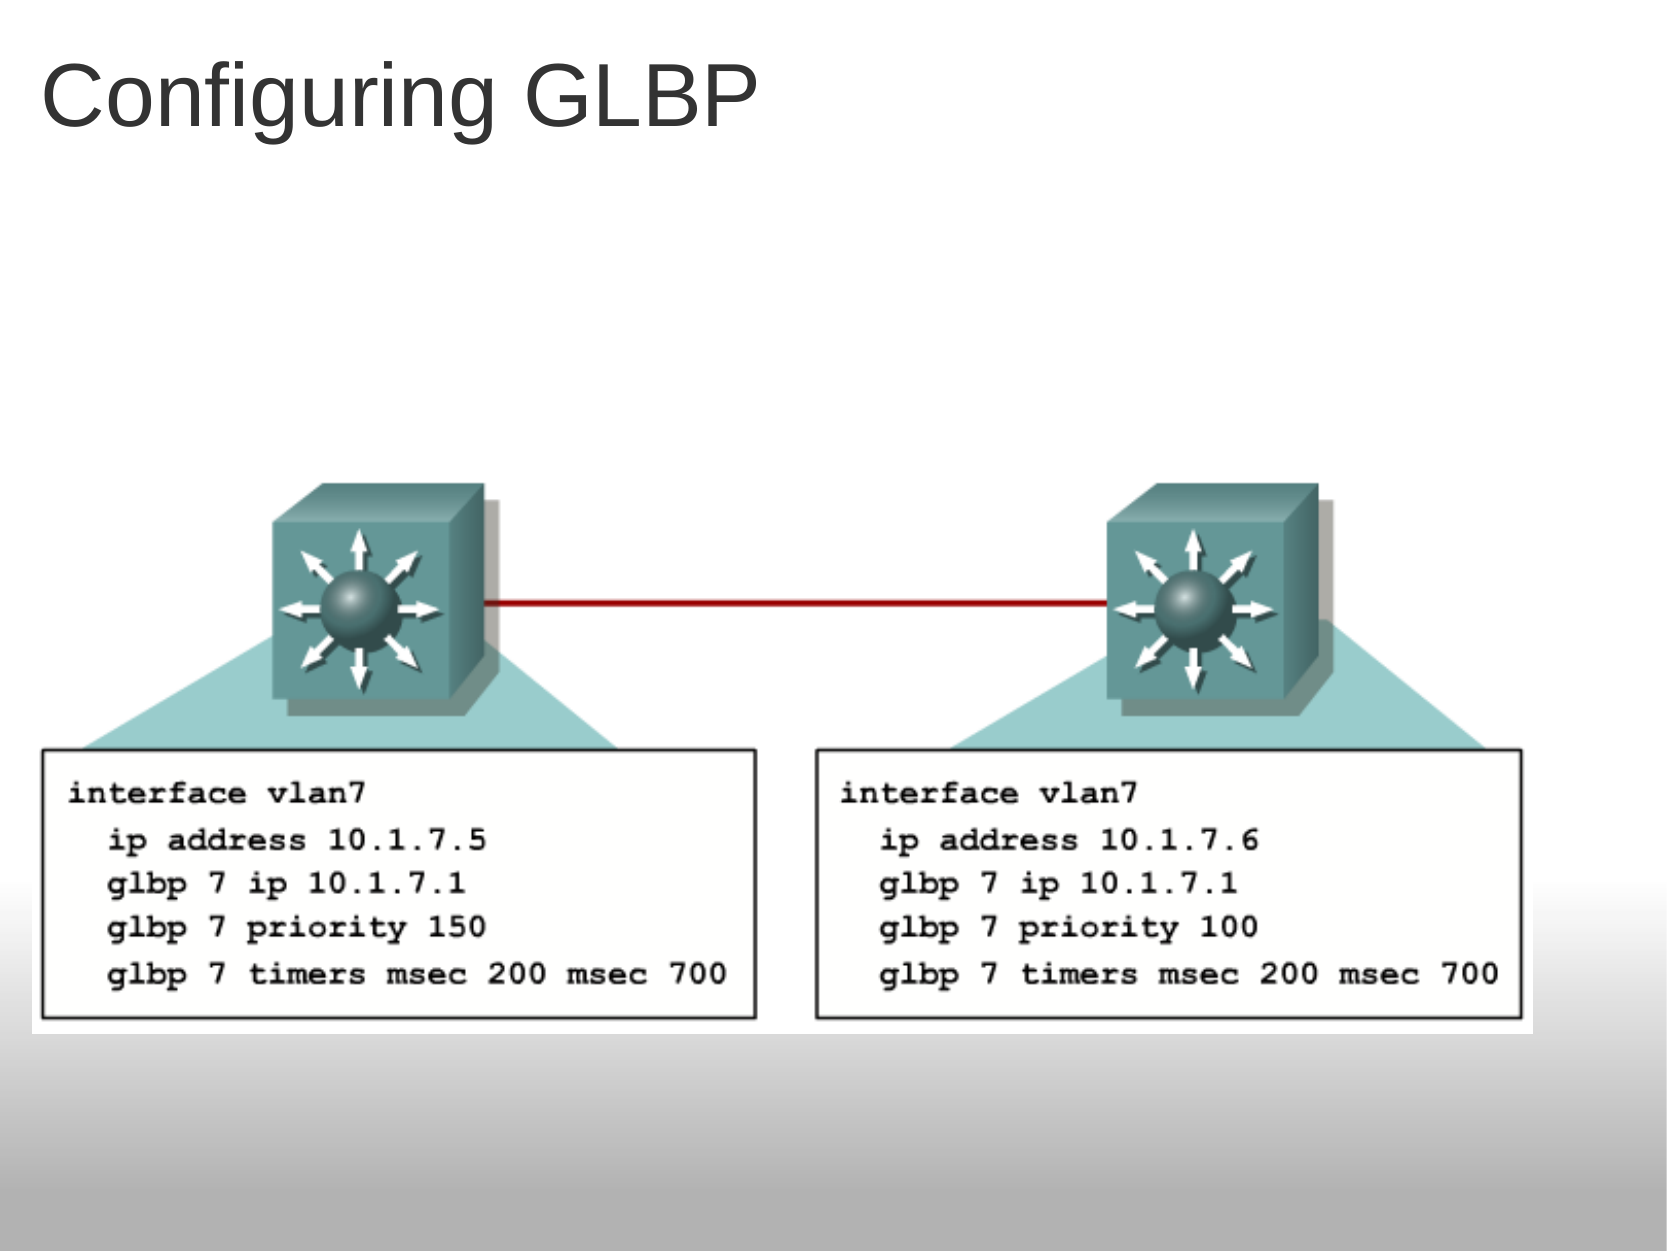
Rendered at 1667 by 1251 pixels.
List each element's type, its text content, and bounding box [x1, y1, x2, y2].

picture [0, 0, 1667, 1251]
title Configuring GLBP [40, 50, 1627, 201]
